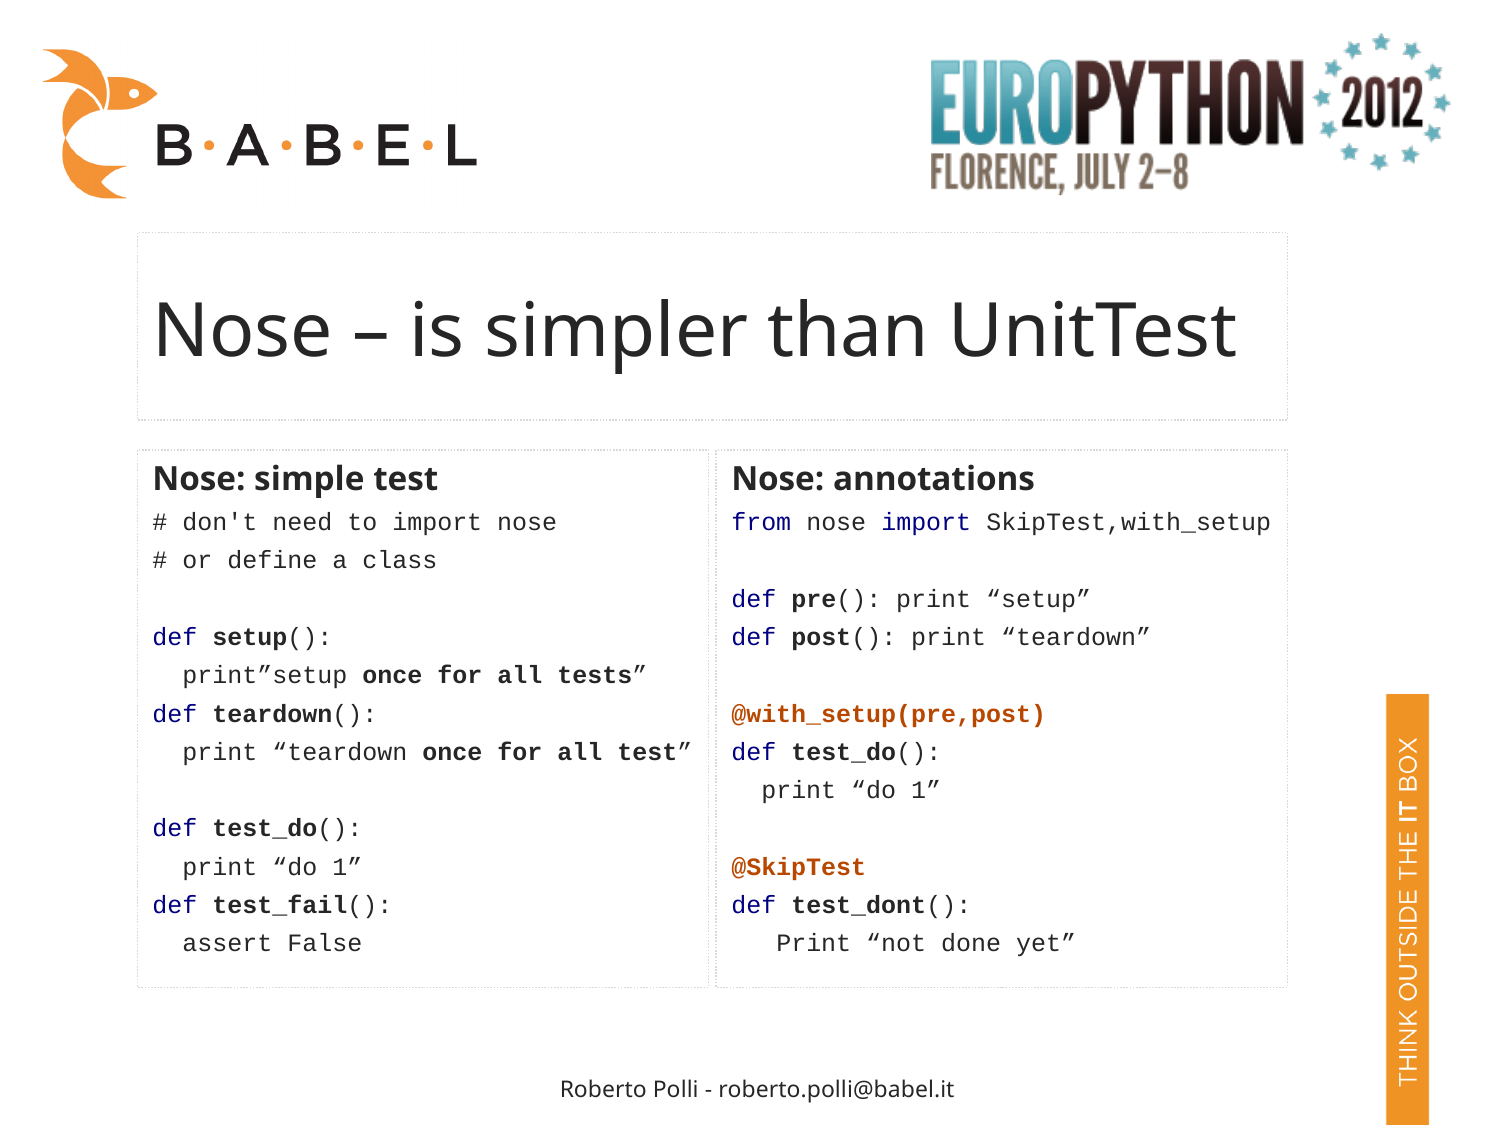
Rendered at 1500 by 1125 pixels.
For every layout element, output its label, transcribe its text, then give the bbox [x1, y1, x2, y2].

list Nose: simple test # don't need to import nose # or define a class def setup(): print”setup once for all tests” def teardown(): print “teardown once for all test” def test_do(): print “do 1” def test_fail(): assert False [137, 450, 709, 988]
picture [931, 29, 1463, 207]
title Nose – is simpler than UnitTest [137, 232, 1288, 421]
picture [37, 37, 515, 222]
list Nose: annotations from nose import SkipTest,with_setup def pre(): print “setup” def post(): print “teardown” @with_setup(pre,post) def test_do(): print “do 1” @SkipTest def test_dont(): Print “not done yet” [716, 450, 1288, 988]
picture [1379, 687, 1434, 1125]
